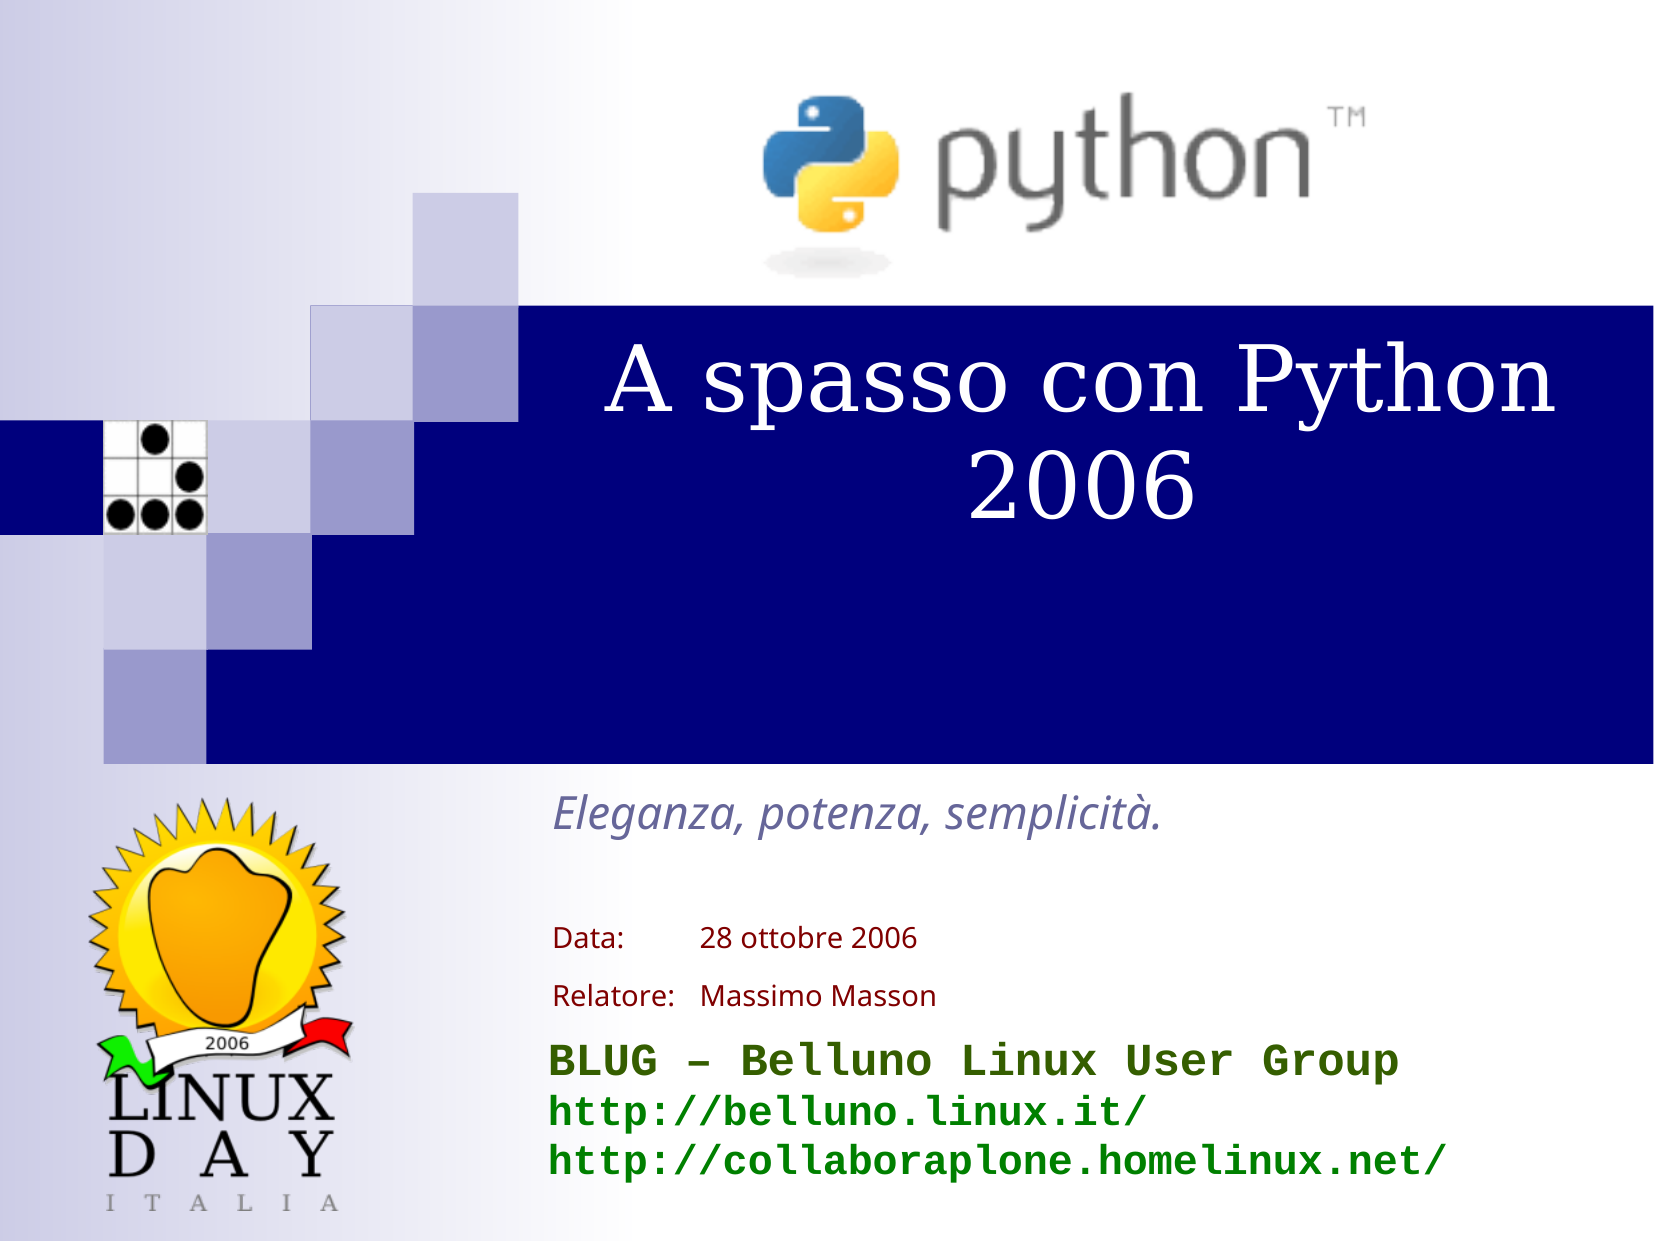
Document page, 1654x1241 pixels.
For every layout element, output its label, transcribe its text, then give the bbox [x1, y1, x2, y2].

text_box Eleganza, potenza, semplicità. Data: 28 ottobre 2006 Relatore: Massimo Masson [537, 772, 1635, 1090]
text_box A spasso con Python 2006 [534, 326, 1631, 739]
text_box BLUG – Belluno Linux User Group http://belluno.linux.it/ http://collaboraplone.homelinux.net/ [547, 1036, 1654, 1182]
text_box [0, 0, 1654, 1241]
picture [708, 58, 1447, 308]
picture [88, 797, 355, 1211]
picture [103, 420, 208, 535]
